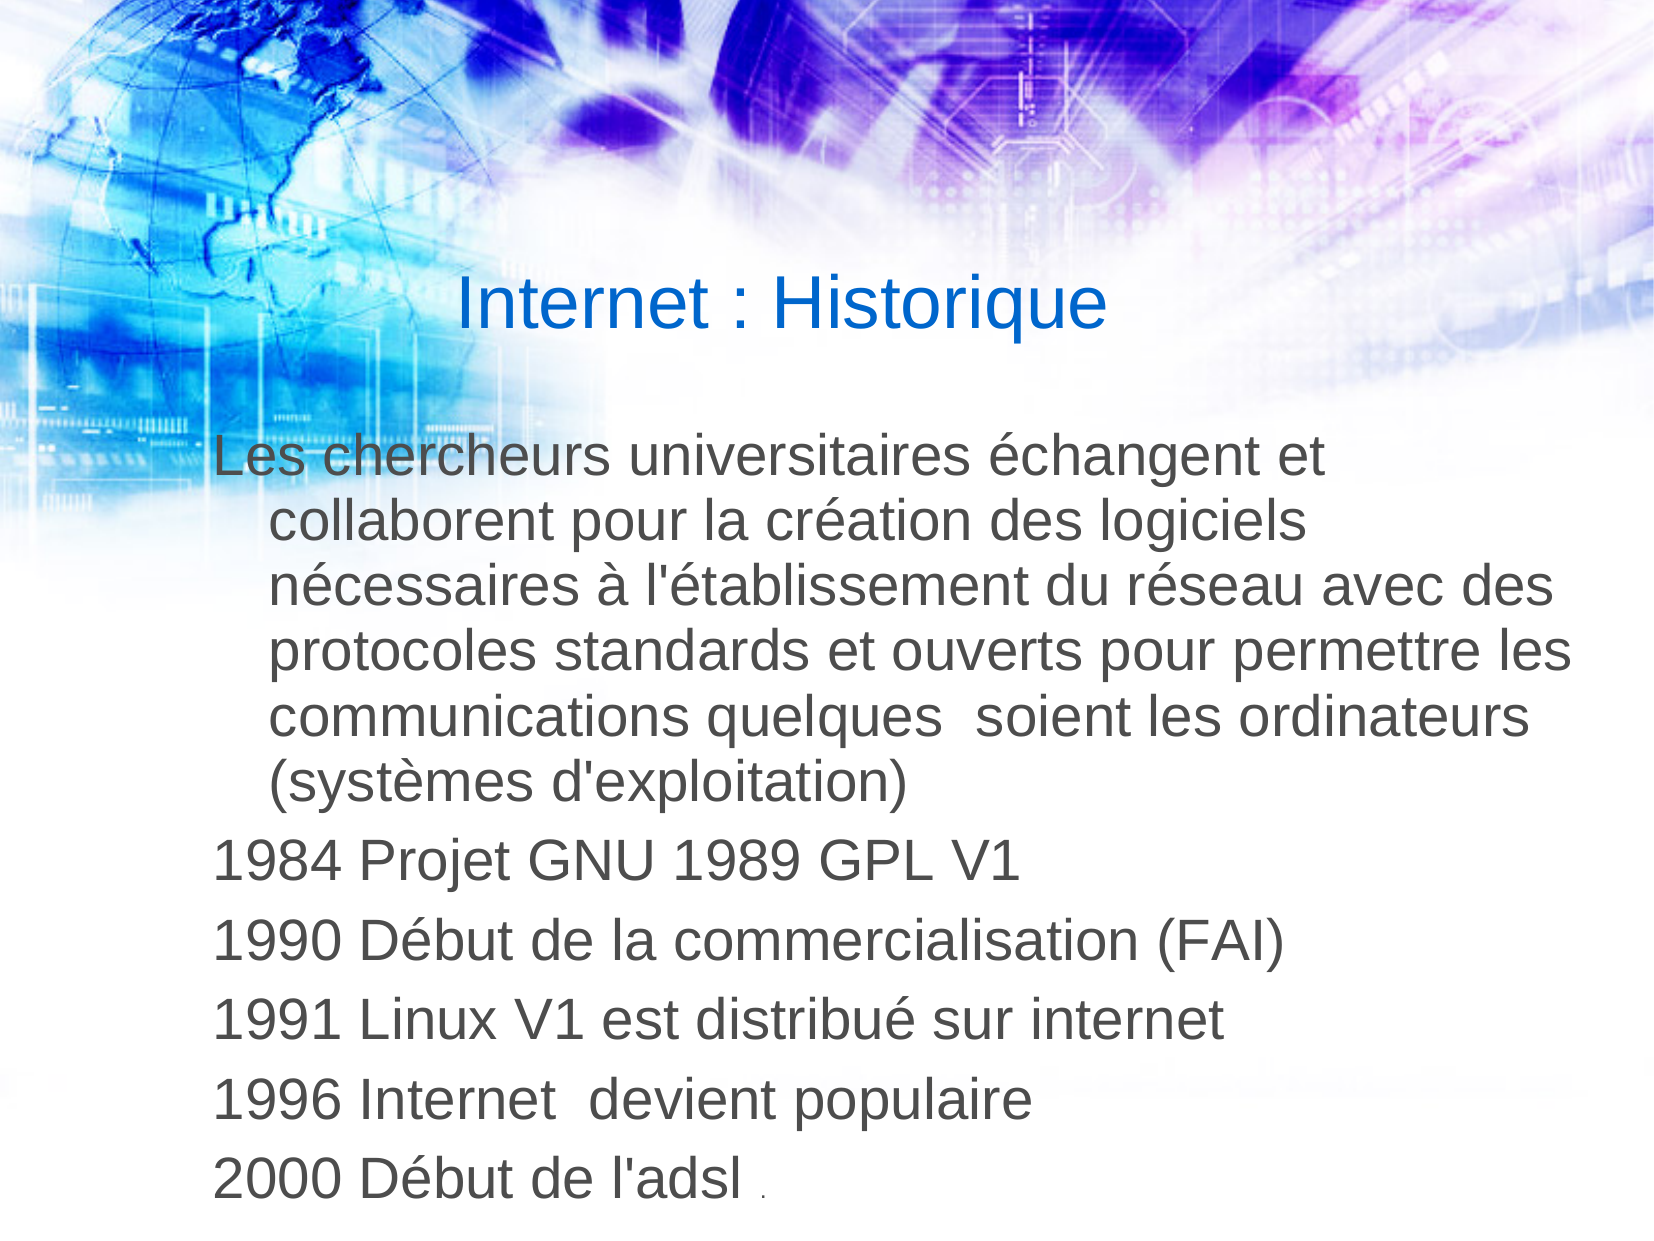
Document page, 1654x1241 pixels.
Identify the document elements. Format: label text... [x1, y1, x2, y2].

picture [0, 0, 1654, 1241]
title Internet : Historique [455, 202, 1609, 404]
list Les chercheurs universitaires échangent et collaborent pour la création des logiciels nécessaires à l'établissement du réseau avec des protocoles standards et ouverts pour permettre les communications quelques soient les ordinateurs (systèmes d'exploitation) 1984 Projet GNU 1989 GPL V1 1990 Début de la commercialisation (FAI) 1991 Linux V1 est distribué sur internet 1996 Internet devient populaire 2000 Début de l'adsl . [212, 423, 1595, 1212]
